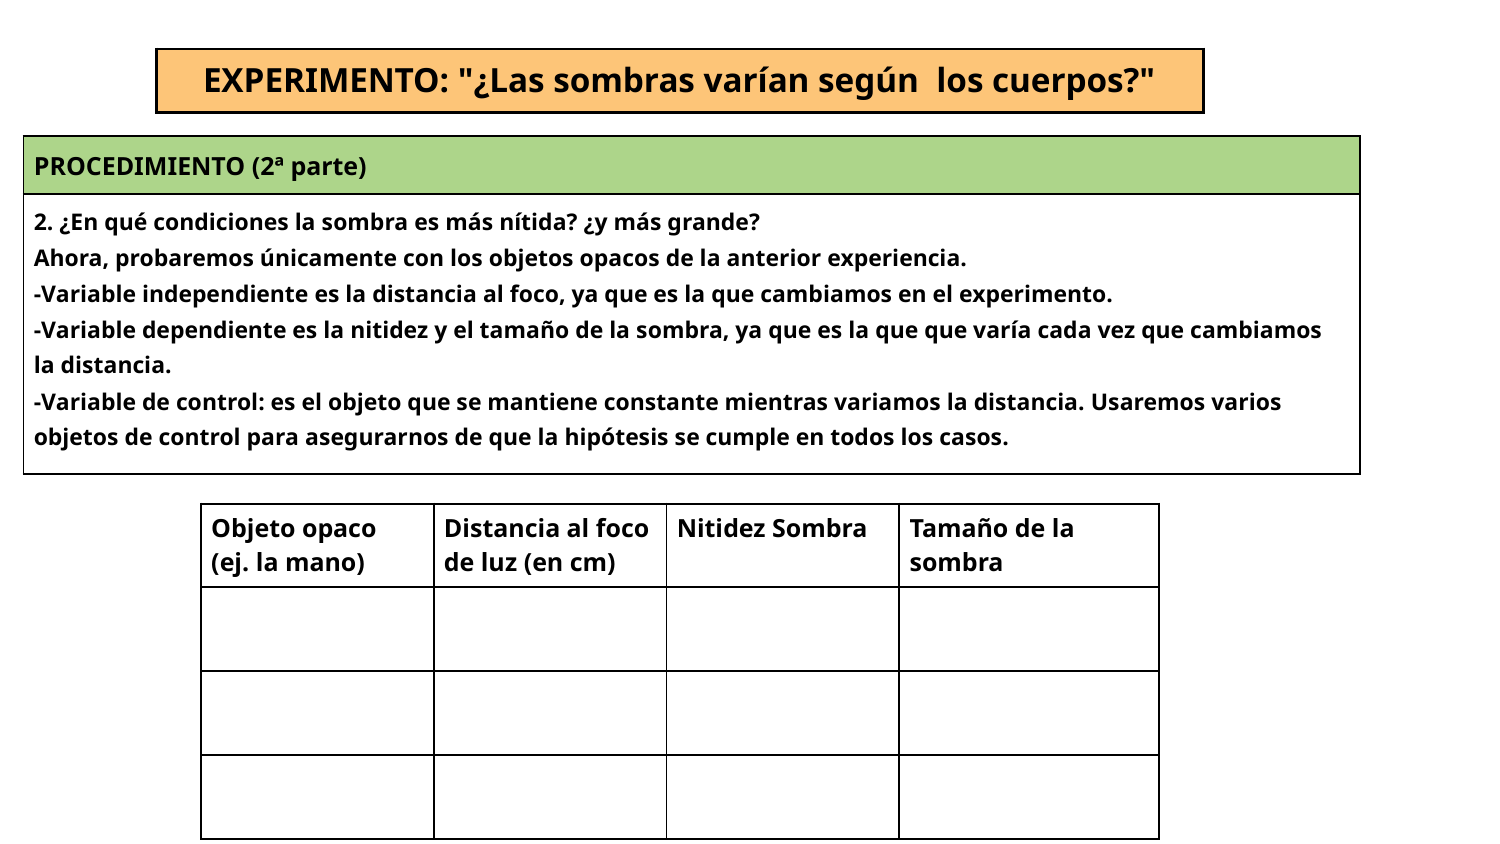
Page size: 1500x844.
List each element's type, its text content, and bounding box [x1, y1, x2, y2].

table_cell [202, 756, 433, 838]
table_cell [202, 672, 433, 754]
table_cell [435, 756, 666, 838]
table_cell [202, 588, 433, 670]
table_header Nitidez Sombra [667, 505, 898, 586]
table_header PROCEDIMIENTO (2ª parte) [24, 137, 1359, 193]
table_header Distancia al foco de luz (en cm) [435, 505, 666, 586]
table_cell [900, 756, 1158, 838]
table_cell [435, 672, 666, 754]
table_cell [900, 588, 1158, 670]
table_header Objeto opaco (ej. la mano) [202, 505, 433, 586]
table_header Tamaño de la sombra [900, 505, 1158, 586]
table_cell [900, 672, 1158, 754]
table_cell [667, 588, 898, 670]
table_cell [667, 756, 898, 838]
table_header EXPERIMENTO: "¿Las sombras varían según los cuerpos?" [158, 50, 1202, 111]
table_cell [435, 588, 666, 670]
table_cell 2. ¿En qué condiciones la sombra es más nítida? ¿y más grande? Ahora, probaremos únicamente con los objetos opacos de la anterior experiencia. -Variable independiente es la distancia al foco, ya que es la que cambiamos en el experimento. -Variable dependiente es la nitidez y el tamaño de la sombra, ya que es la que que varía cada vez que cambiamos la distancia. -Variable de control: es el objeto que se mantiene constante mientras variamos la distancia. Usaremos varios objetos de control para asegurarnos de que la hipótesis se cumple en todos los casos. [24, 195, 1359, 473]
table_cell [667, 672, 898, 754]
